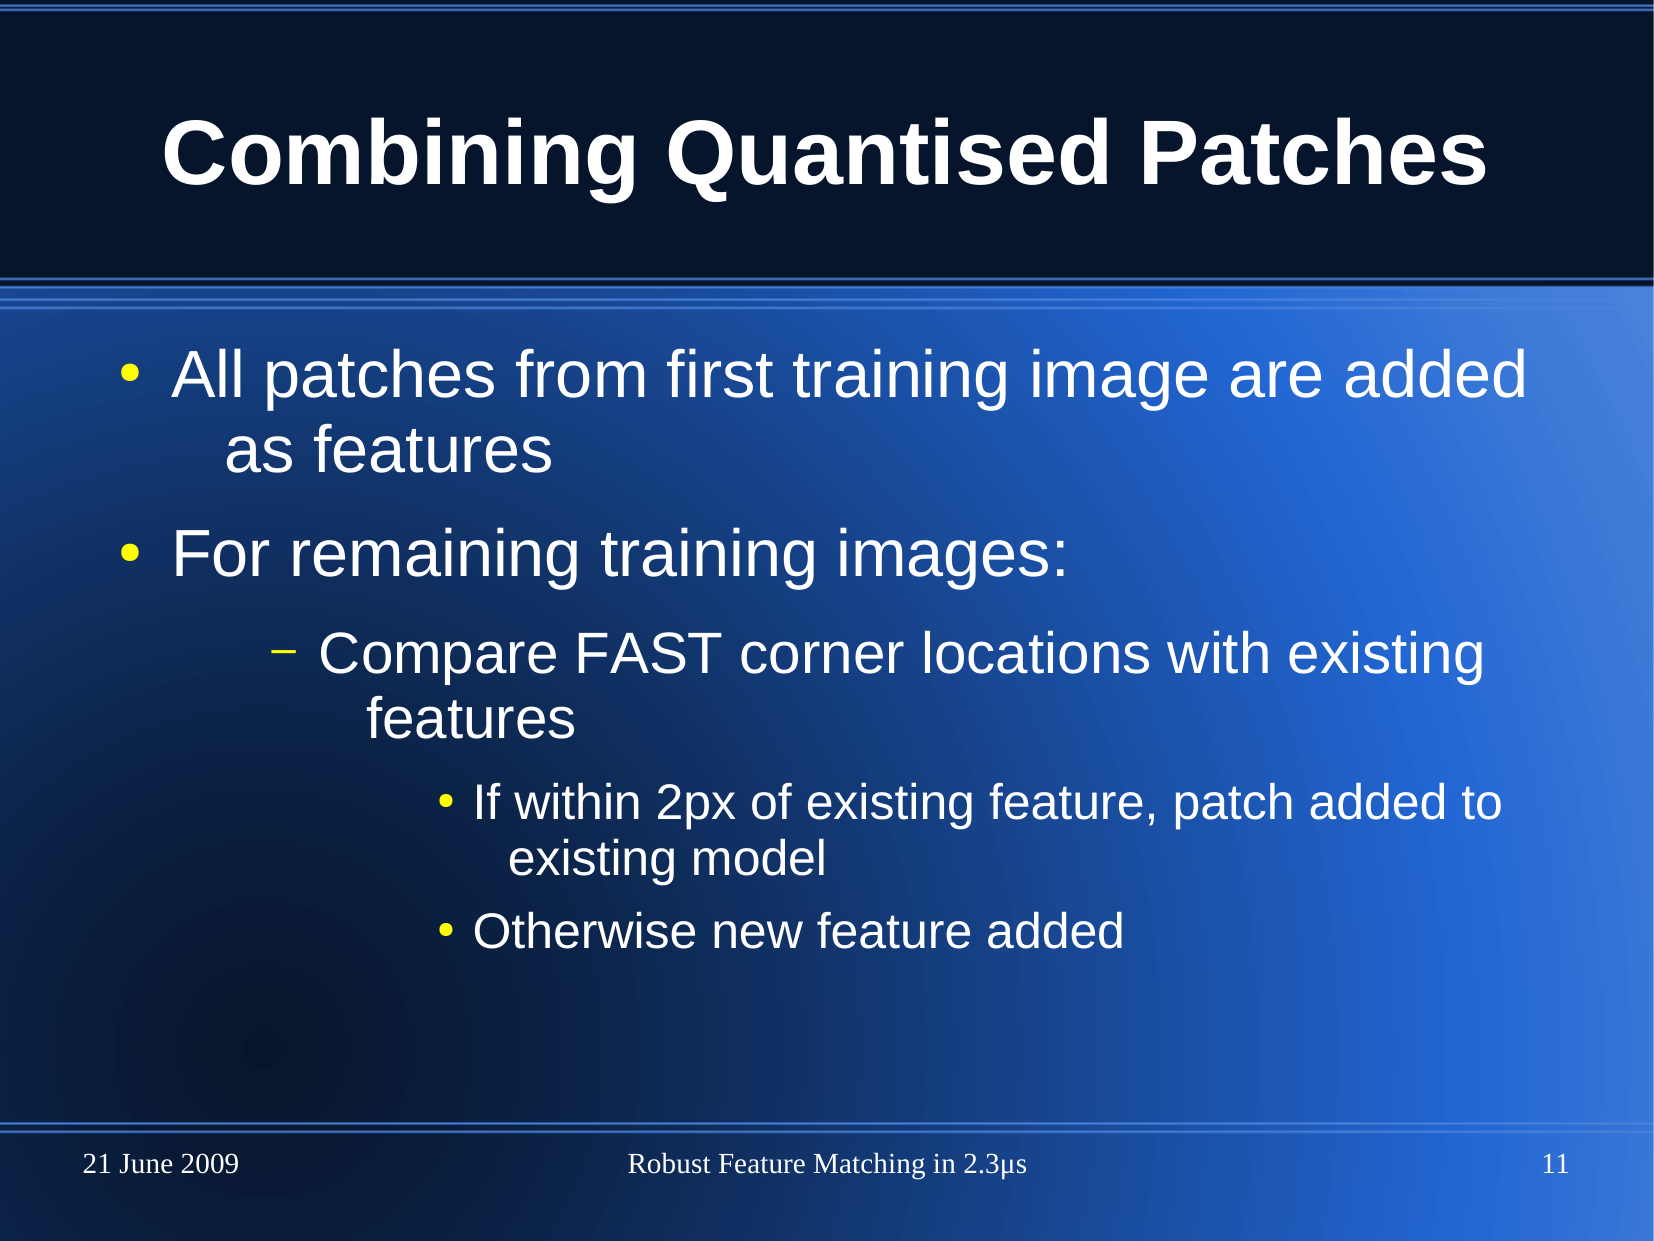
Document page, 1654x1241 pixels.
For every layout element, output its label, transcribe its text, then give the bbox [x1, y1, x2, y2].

list All patches from first training image are added as features For remaining training images: Compare FAST corner locations with existing features If within 2px of existing feature, patch added to existing model Otherwise new feature added [82, 337, 1571, 1040]
picture [0, 0, 1654, 1241]
title Combining Quantised Patches [82, 49, 1571, 257]
